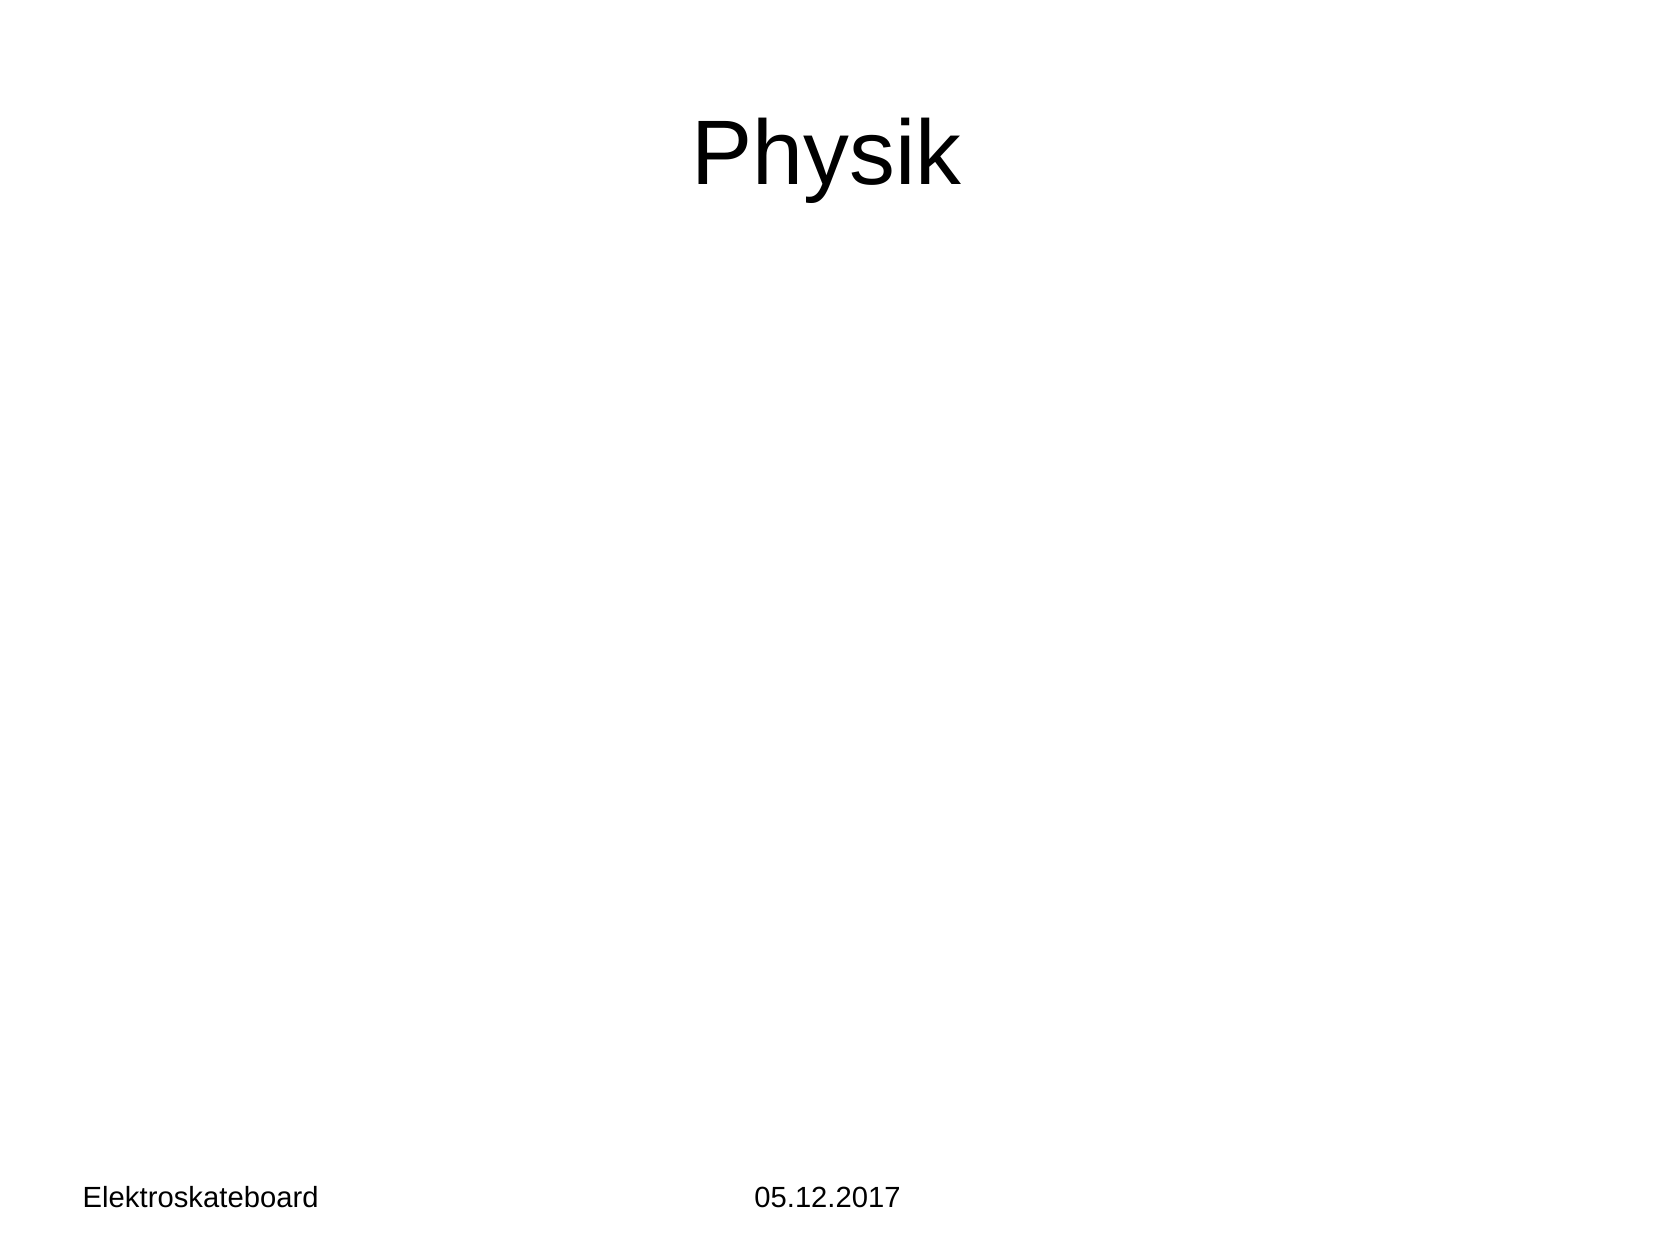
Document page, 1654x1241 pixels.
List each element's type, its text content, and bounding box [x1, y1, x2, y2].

title Physik [82, 49, 1571, 257]
